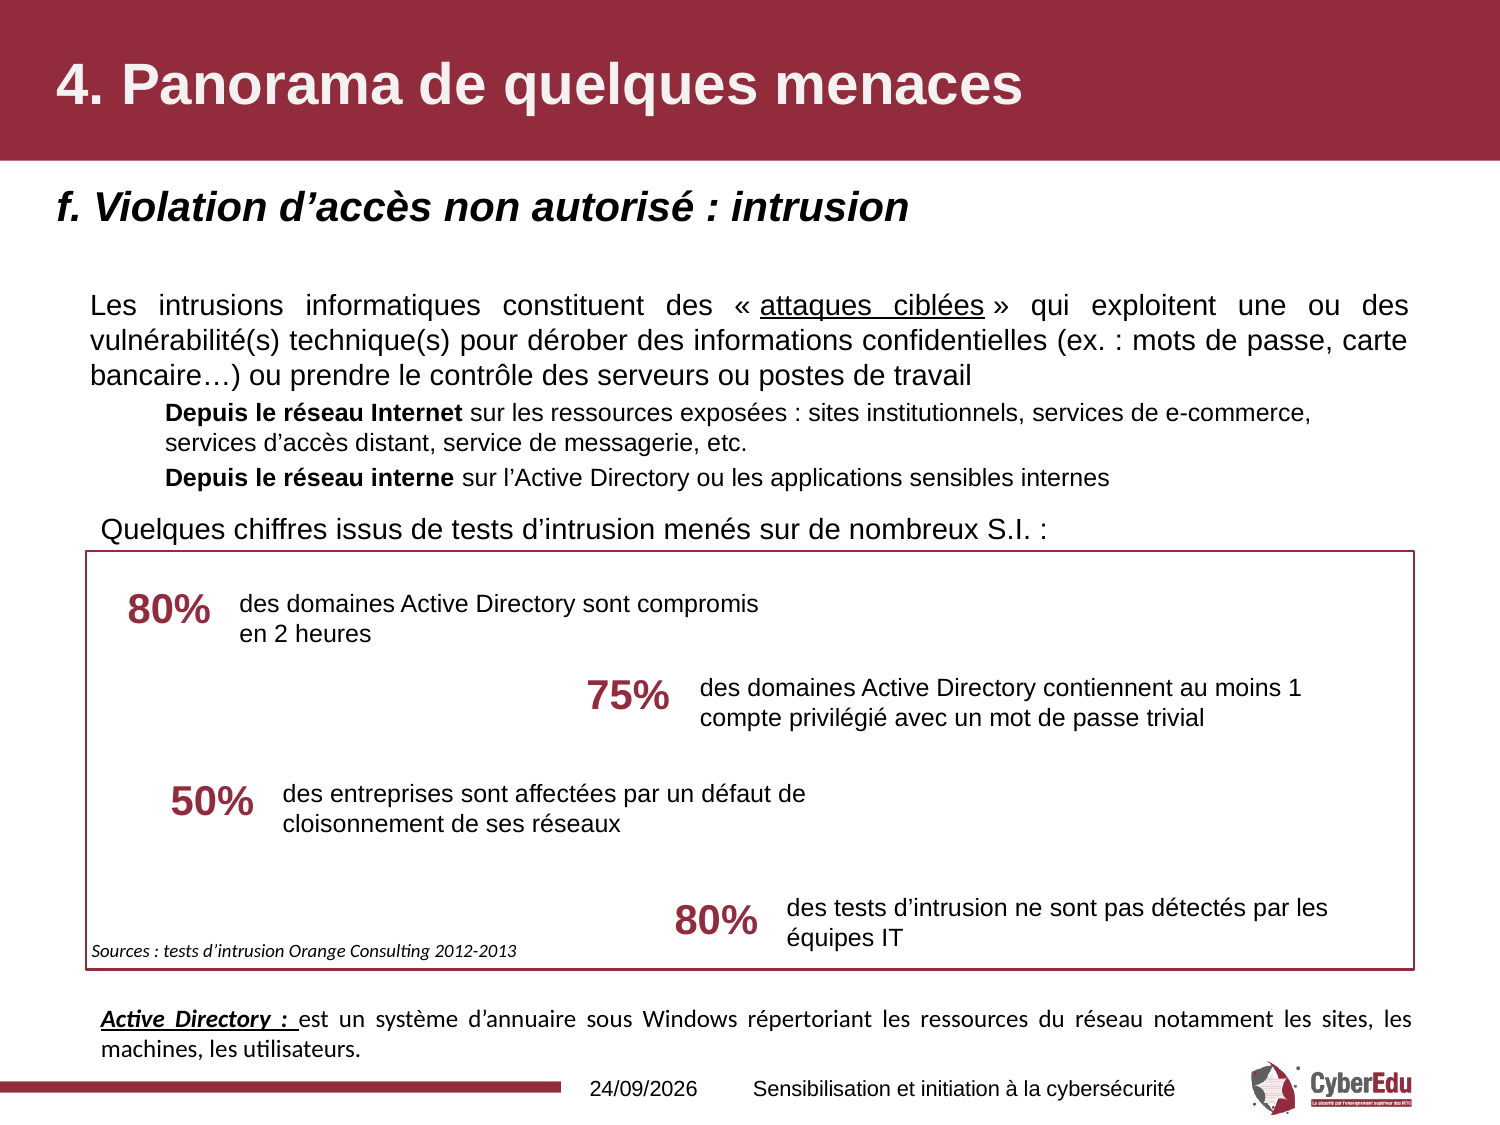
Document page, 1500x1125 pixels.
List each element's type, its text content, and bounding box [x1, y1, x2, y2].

text_box des domaines Active Directory sont compromis en 2 heures [224, 579, 790, 655]
text_box 50% [155, 766, 270, 832]
text_box 80% [704, 909, 713, 930]
list f. Violation d’accès non autorisé : intrusion [41, 172, 1471, 268]
slide_number 15/11/2020 [561, 1070, 727, 1118]
text_box 75% [571, 660, 685, 725]
text_box des entreprises sont affectées par un défaut de cloisonnement de ses réseaux [267, 770, 942, 845]
text_box 80% [681, 921, 690, 930]
list Les intrusions informatiques constituent des « attaques ciblées » qui exploitent une ou des vulnérabilité(s) technique(s) pour dérober des informations confidentielles (ex. : mots de passe, carte bancaire…) ou prendre le contrôle des serveurs ou postes de travail Depuis le réseau Internet sur les ressources exposées : sites institutionnels, services de e-commerce, services d’accès distant, service de messagerie, etc. Depuis le réseau interne sur l’Active Directory ou les applications sensibles internes [75, 278, 1425, 1035]
text_box Active Directory : est un système d’annuaire sous Windows répertoriant les ressources du réseau notamment les sites, les machines, les utilisateurs. [86, 994, 1430, 1070]
text_box 80% [112, 574, 226, 640]
text_box Sources : tests d’intrusion Orange Consulting 2012-2013 [76, 931, 750, 970]
text_box 80% [659, 885, 774, 951]
footer Sensibilisation et initiation à la cybersécurité [738, 1070, 1236, 1118]
text_box des domaines Active Directory contiennent au moins 1 compte privilégié avec un mot de passe trivial [685, 664, 1359, 740]
text_box Quelques chiffres issus de tests d’intrusion menés sur de nombreux S.I. : [85, 503, 1361, 564]
title 4. Panorama de quelques menaces [41, 1, 1471, 161]
text_box 80% [747, 919, 753, 931]
picture [1246, 1070, 1412, 1115]
text_box des tests d’intrusion ne sont pas détectés par les équipes IT [771, 884, 1402, 960]
